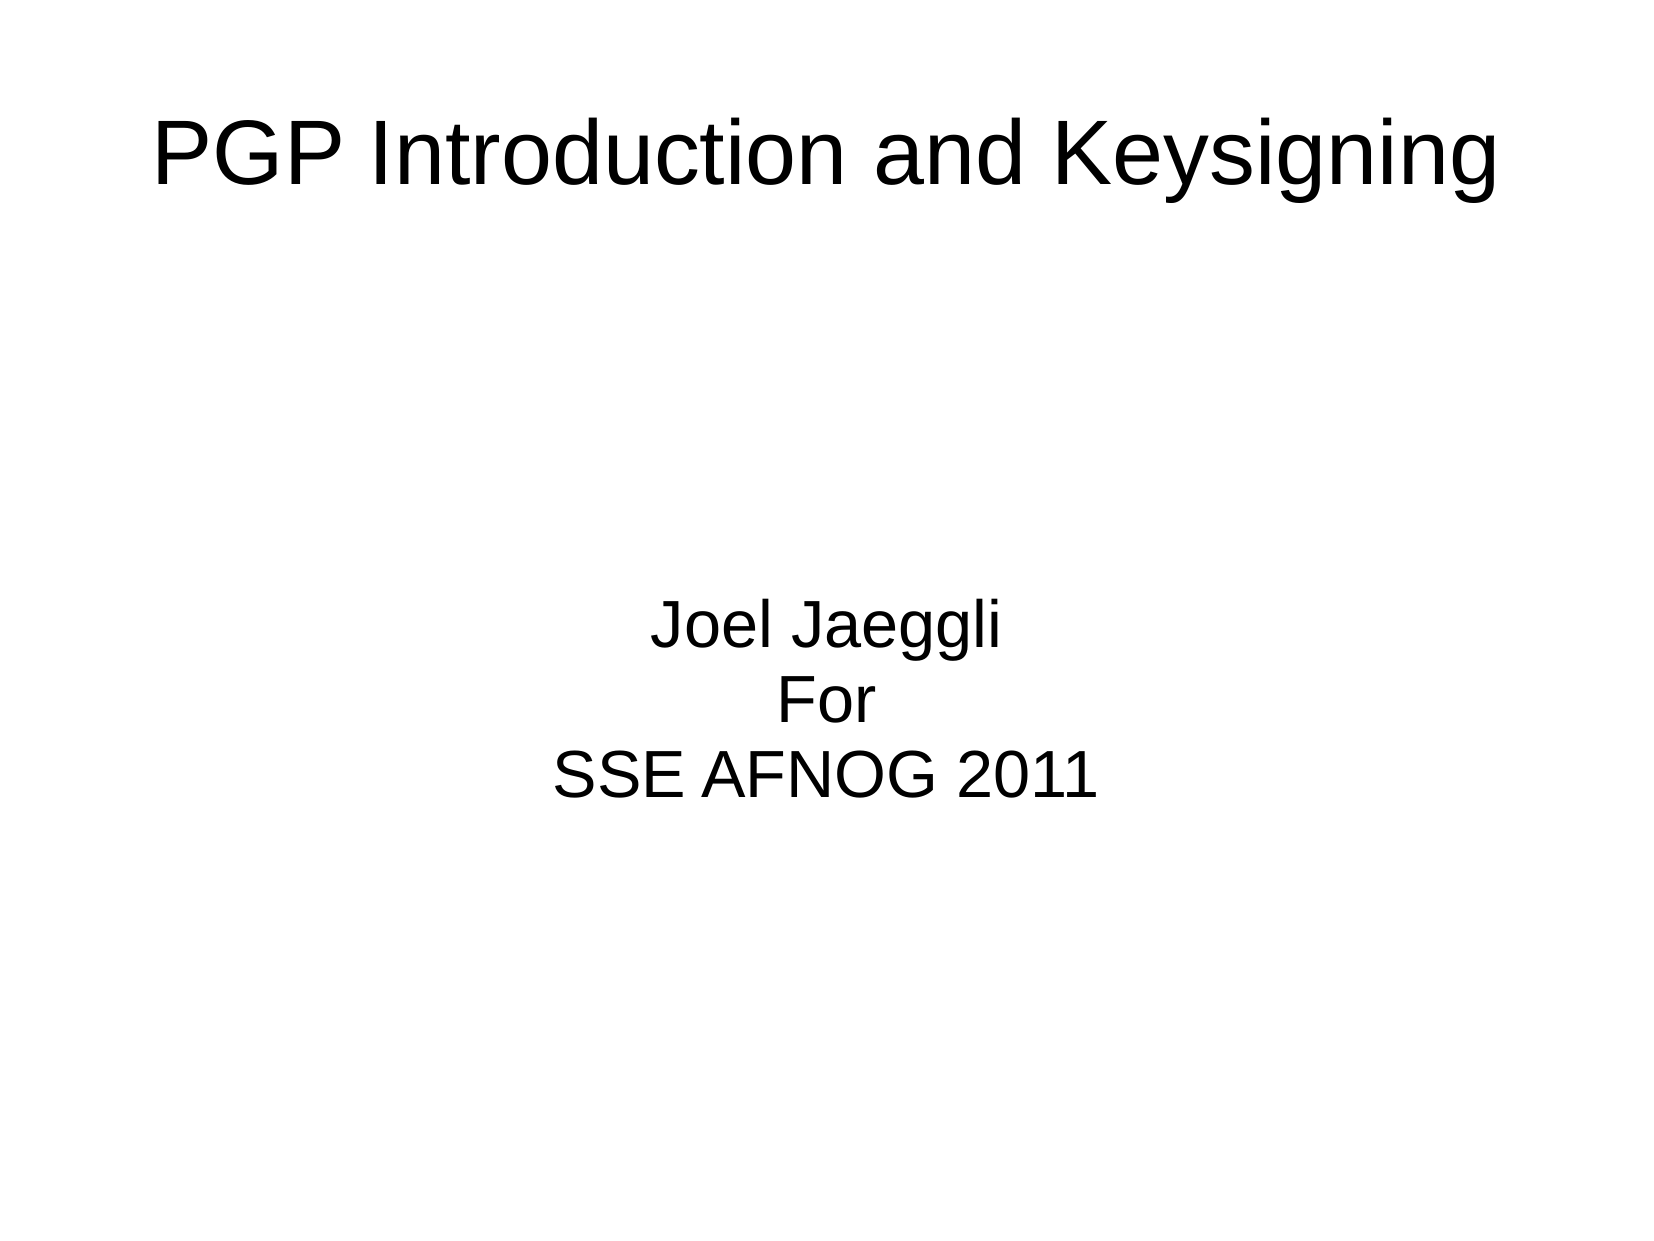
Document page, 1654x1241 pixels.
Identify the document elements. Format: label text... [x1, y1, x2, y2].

subtitle Joel Jaeggli For SSE AFNOG 2011 [82, 290, 1571, 1109]
title PGP Introduction and Keysigning [82, 49, 1571, 257]
